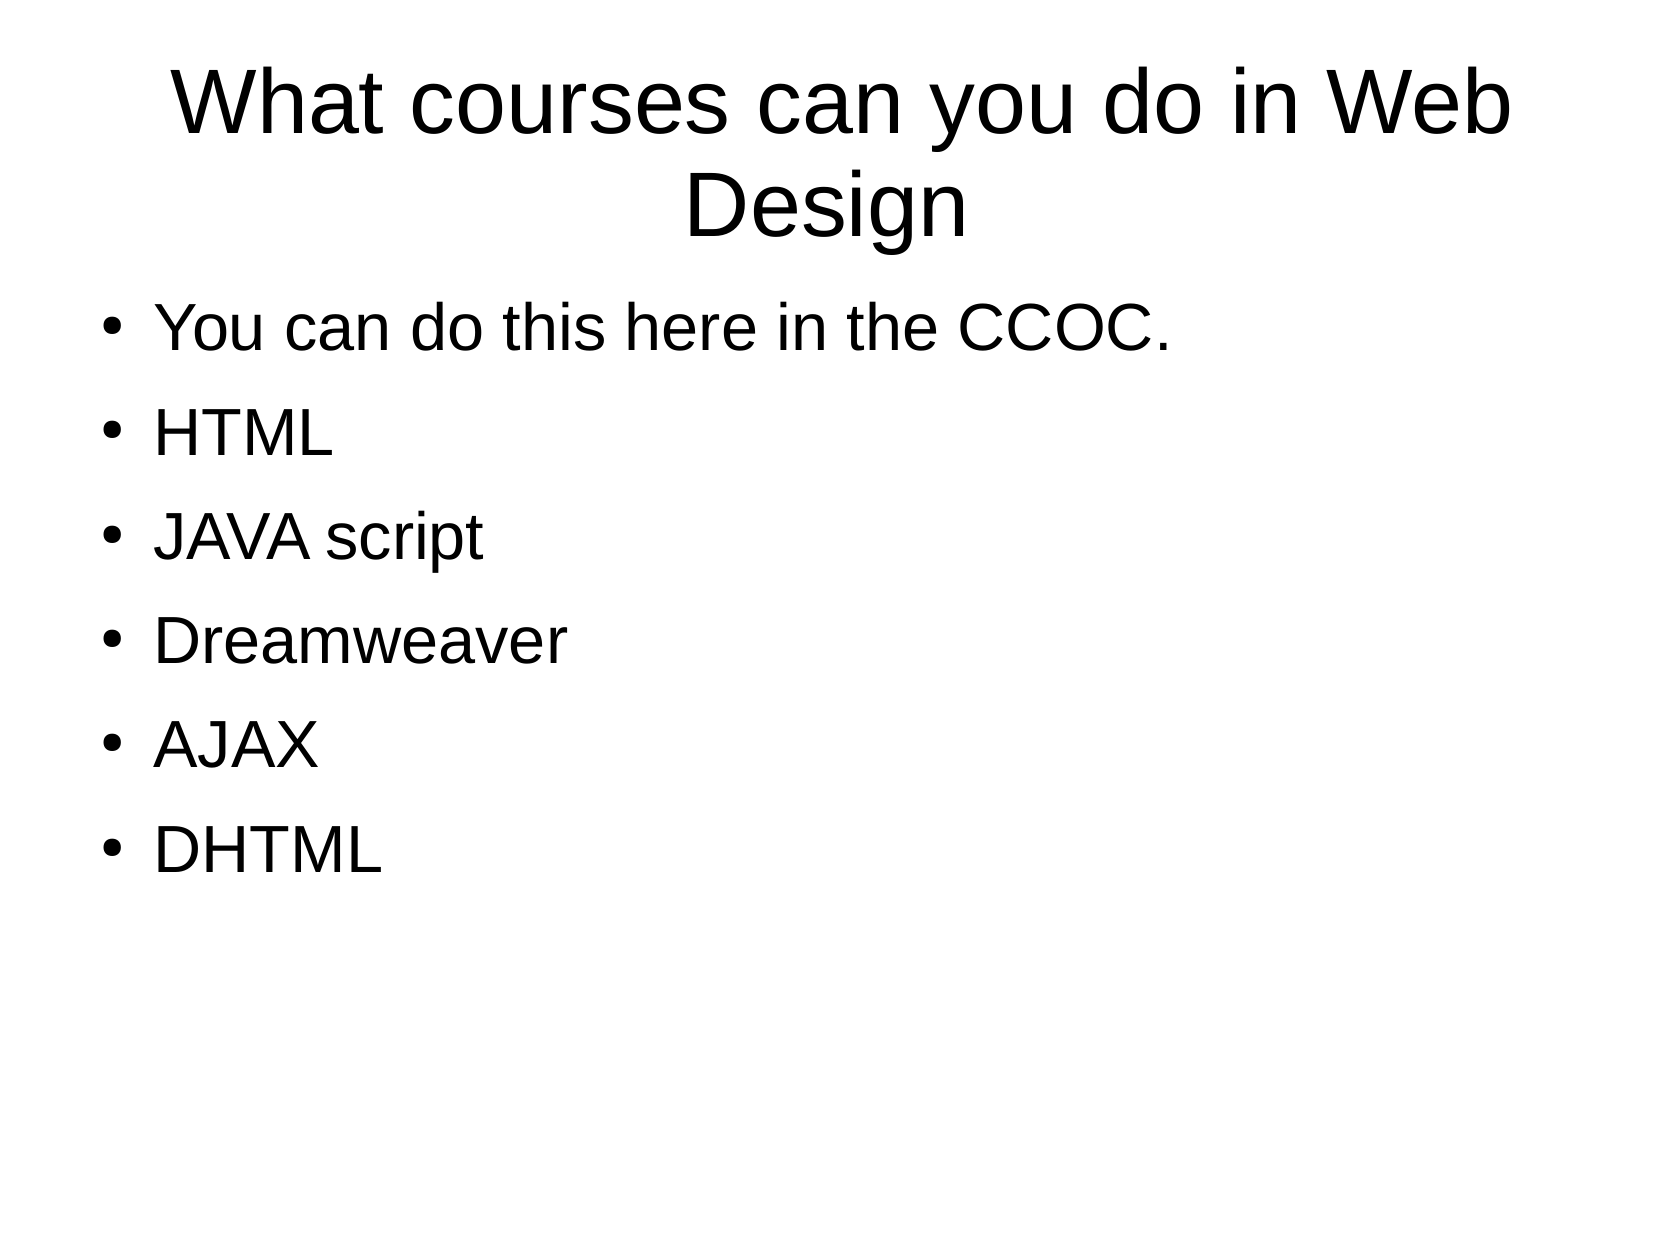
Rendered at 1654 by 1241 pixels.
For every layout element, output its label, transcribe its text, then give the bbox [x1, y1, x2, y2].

title What courses can you do in Web Design [82, 39, 1571, 267]
list You can do this here in the CCOC. HTML JAVA script Dreamweaver AJAX DHTML [82, 290, 1571, 1109]
